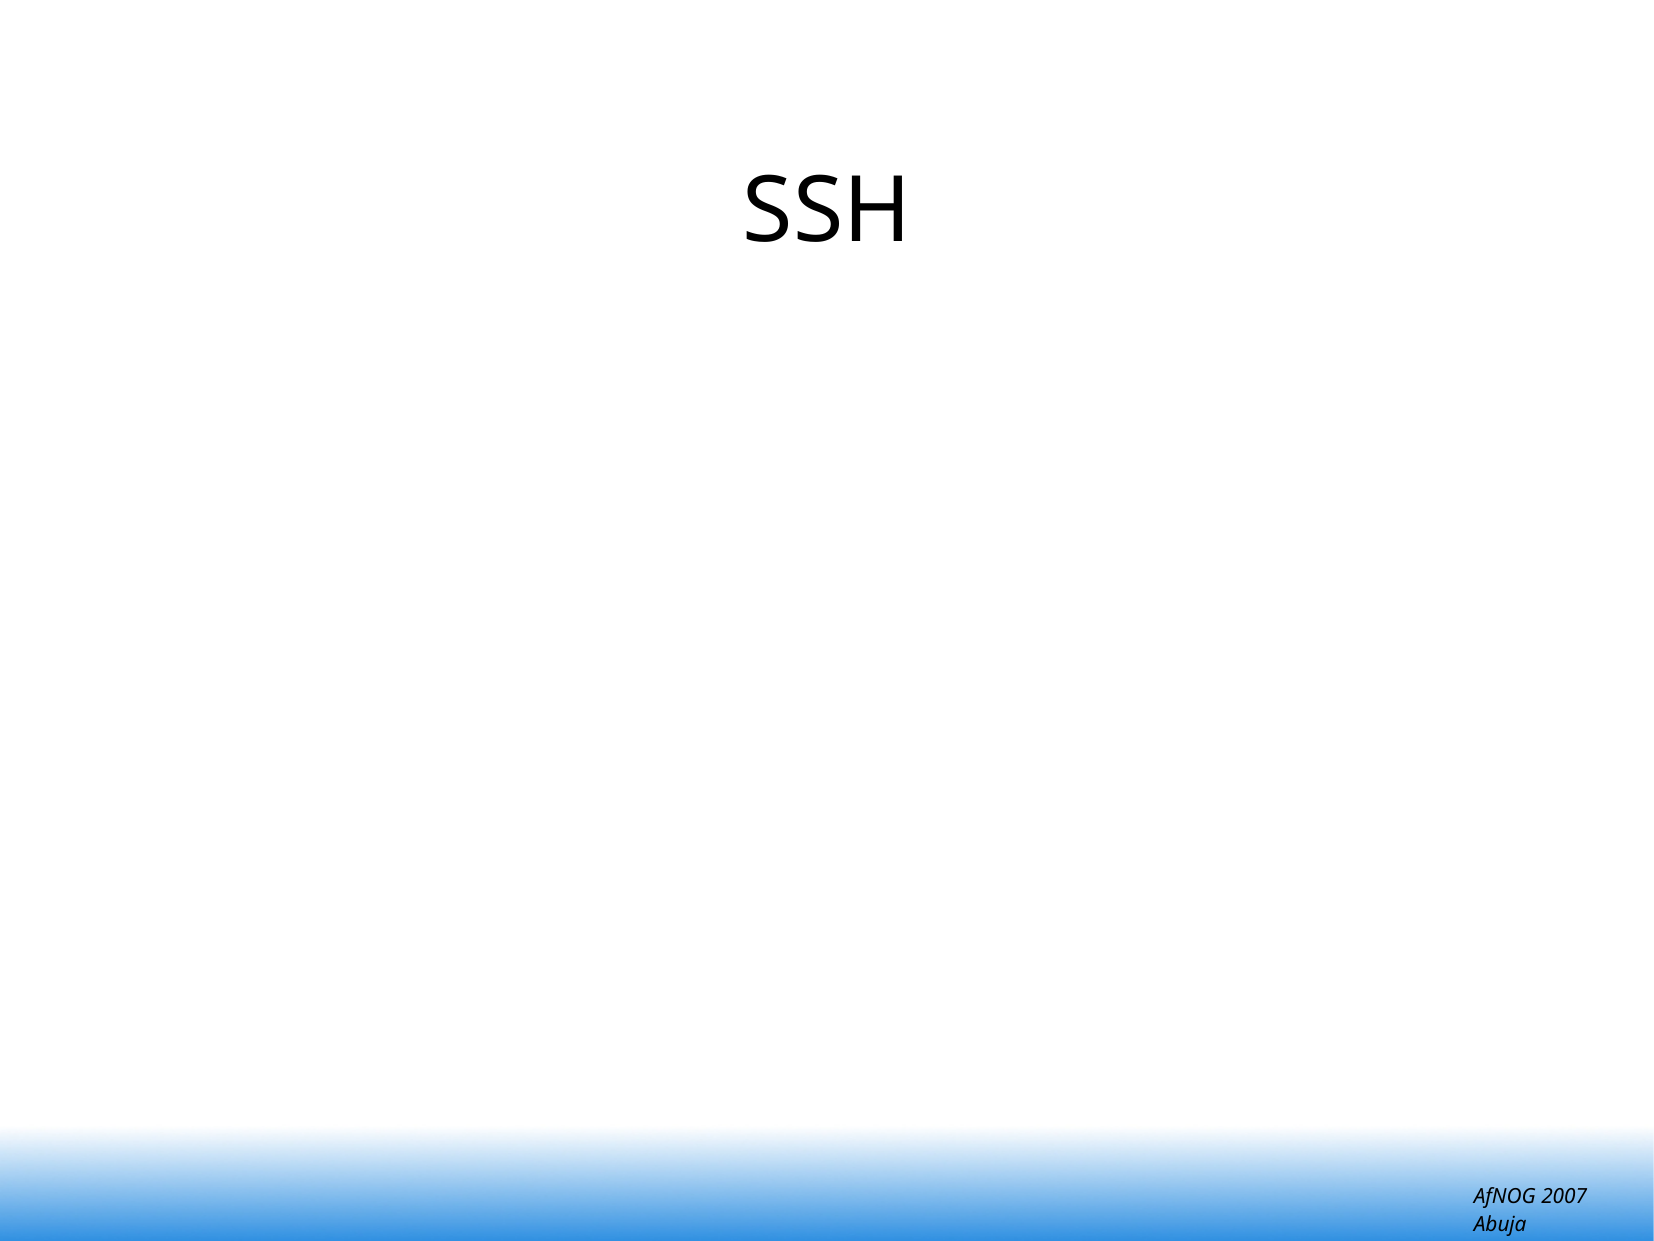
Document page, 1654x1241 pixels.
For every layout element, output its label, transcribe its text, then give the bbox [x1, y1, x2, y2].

title SSH [121, 102, 1534, 310]
picture [0, 1124, 1654, 1241]
